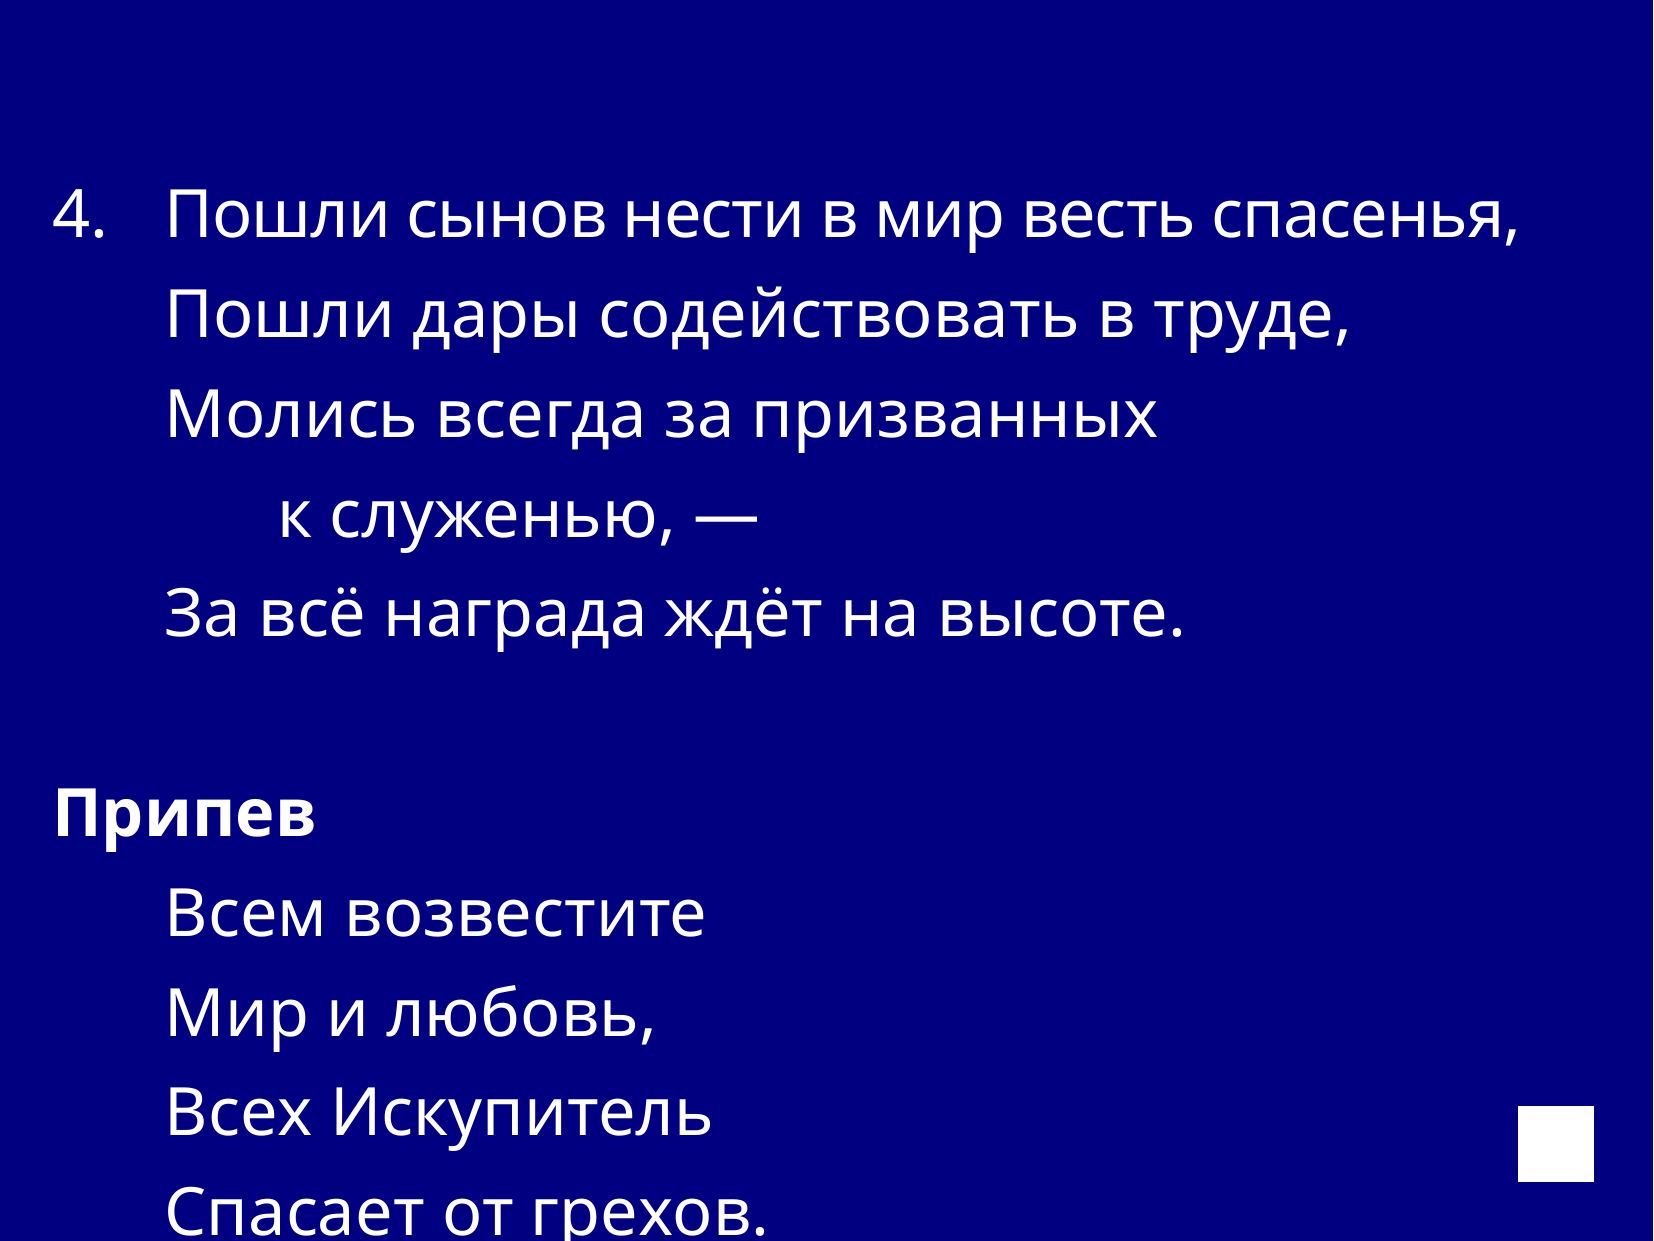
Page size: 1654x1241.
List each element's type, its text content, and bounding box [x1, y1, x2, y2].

text_box 4. Пошли сынов нести в мир весть спасенья, Пошли дары содействовать в труде, Молись всегда за призванных к служенью, — За всё награда ждёт на высоте. Припев Всем возвестите Мир и любовь, Всех Искупитель Спасает от грехов. [37, 150, 1653, 1163]
text_box [1518, 1163, 1594, 1182]
